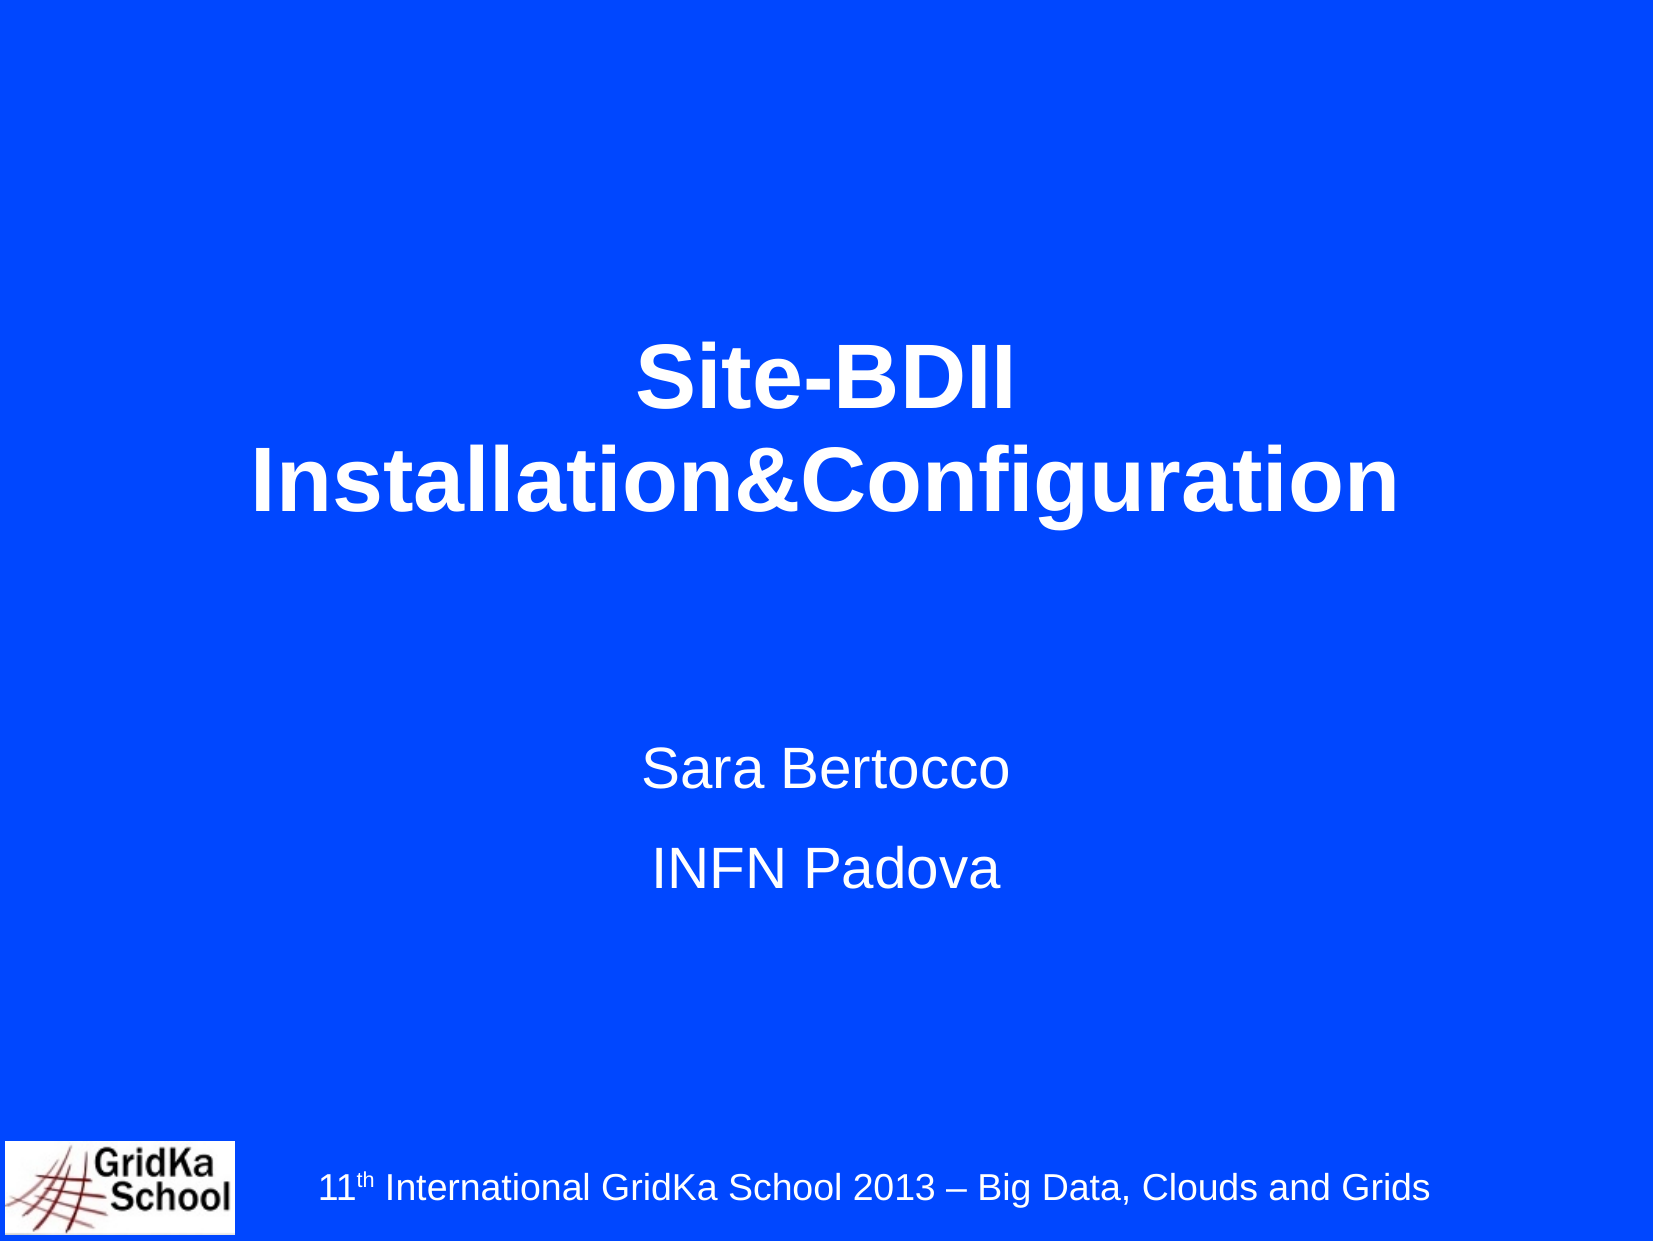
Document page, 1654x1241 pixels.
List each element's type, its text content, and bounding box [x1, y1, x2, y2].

picture [5, 1141, 235, 1235]
subtitle Site-BDII Installation&Configuration Sara Bertocco INFN Padova [82, 107, 1571, 1017]
text_box 11th International GridKa School 2013 – Big Data, Clouds and Grids [96, 1158, 1653, 1227]
